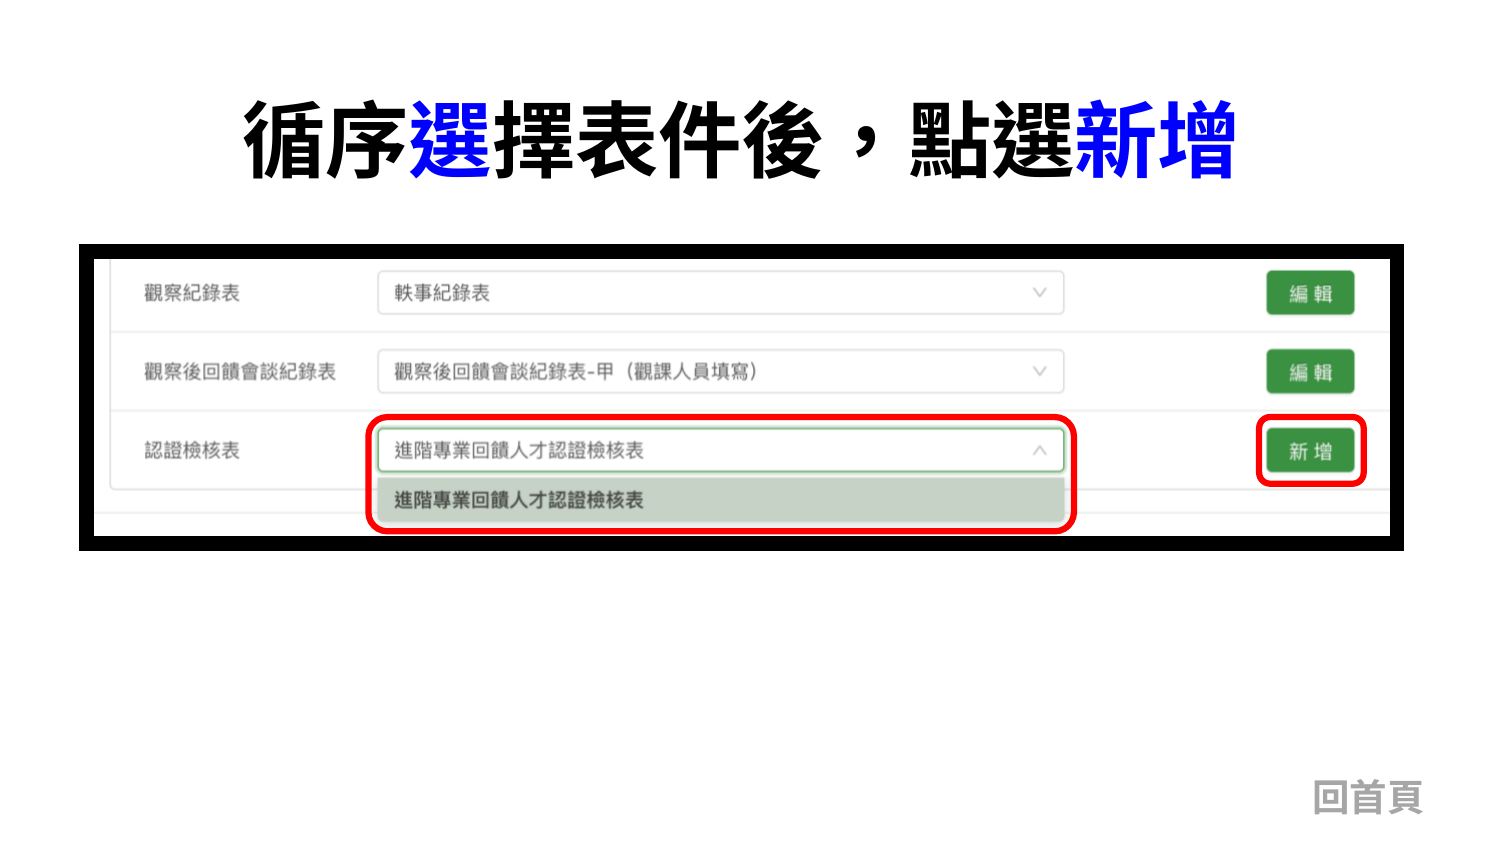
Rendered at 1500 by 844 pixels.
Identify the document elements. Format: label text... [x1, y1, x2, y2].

title 循序選擇表件後，點選新增 [212, 81, 1271, 168]
picture [93, 258, 1390, 537]
